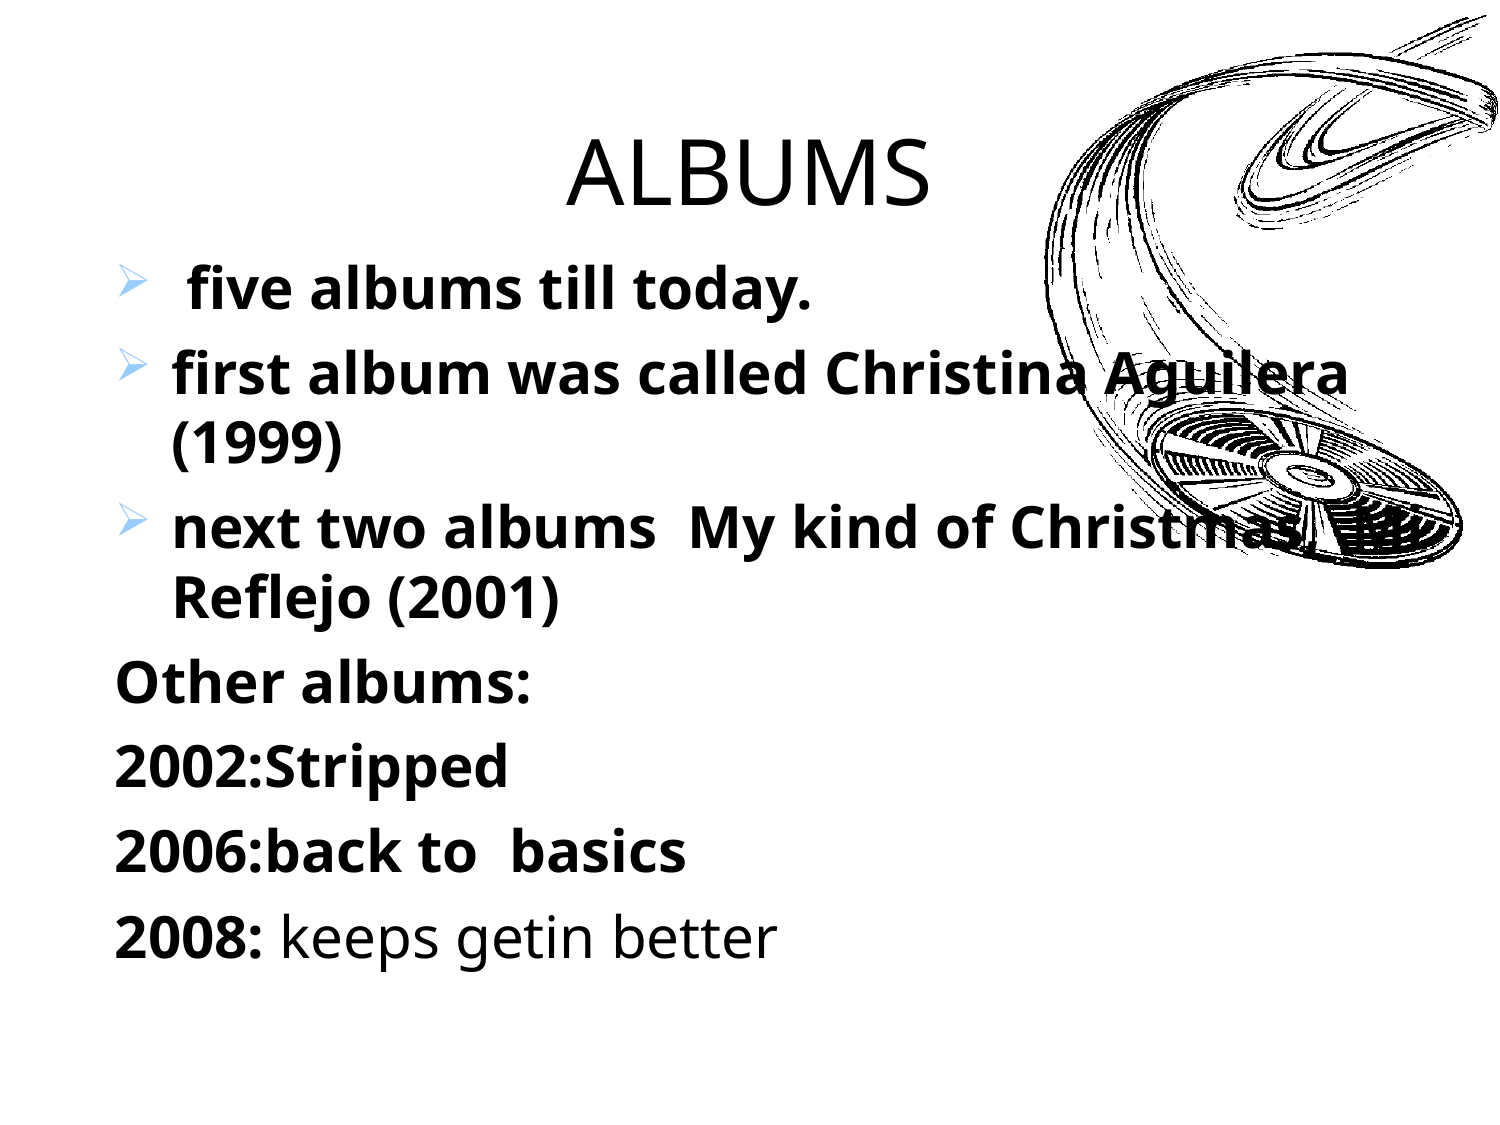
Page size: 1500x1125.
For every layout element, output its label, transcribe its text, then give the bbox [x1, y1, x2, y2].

list five albums till today. first album was called Christina Aguilera (1999) next two albums My kind of Christmas, Mi Reflejo (2001) Other albums: 2002:Stripped 2006:back to basics 2008: keeps getin better [100, 243, 1451, 986]
picture [1037, 0, 1500, 579]
title ALBUMS [75, 44, 1425, 294]
